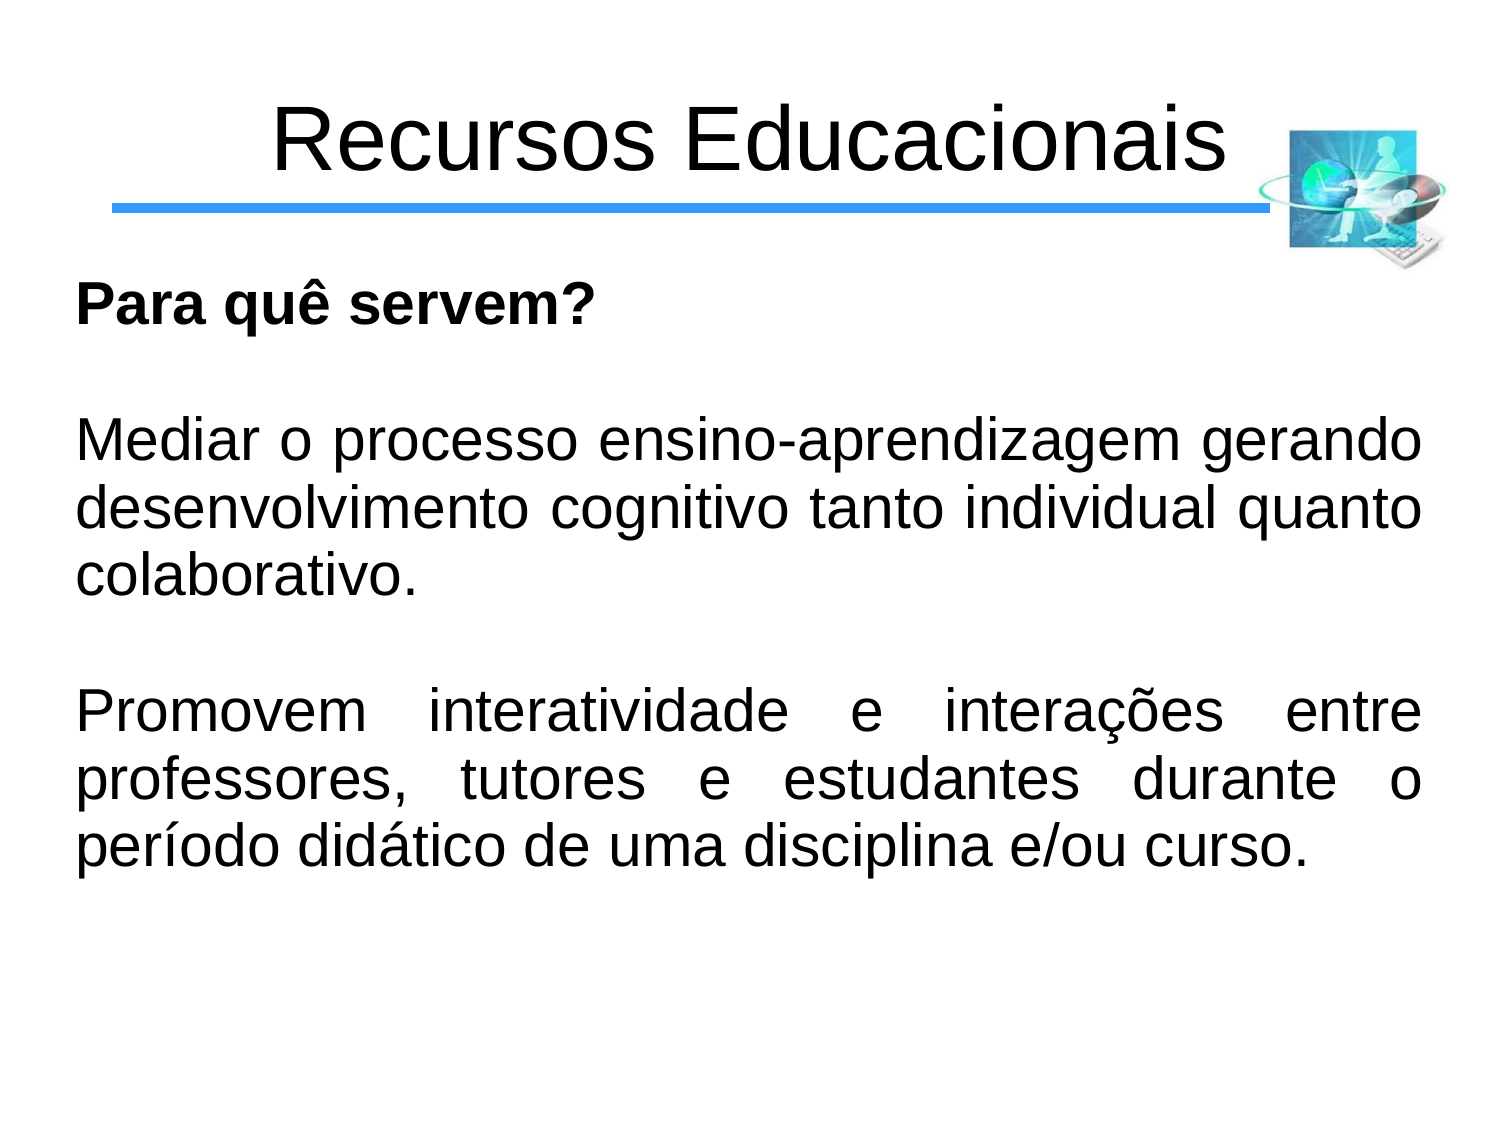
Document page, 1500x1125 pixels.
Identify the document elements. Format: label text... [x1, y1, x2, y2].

subtitle Para quê servem? Mediar o processo ensino-aprendizagem gerando desenvolvimento cognitivo tanto individual quanto colaborativo. Promovem interatividade e interações entre professores, tutores e estudantes durante o período didático de uma disciplina e/ou curso. [75, 269, 1425, 999]
picture [1257, 127, 1449, 279]
title Recursos Educacionais [75, 44, 1425, 233]
